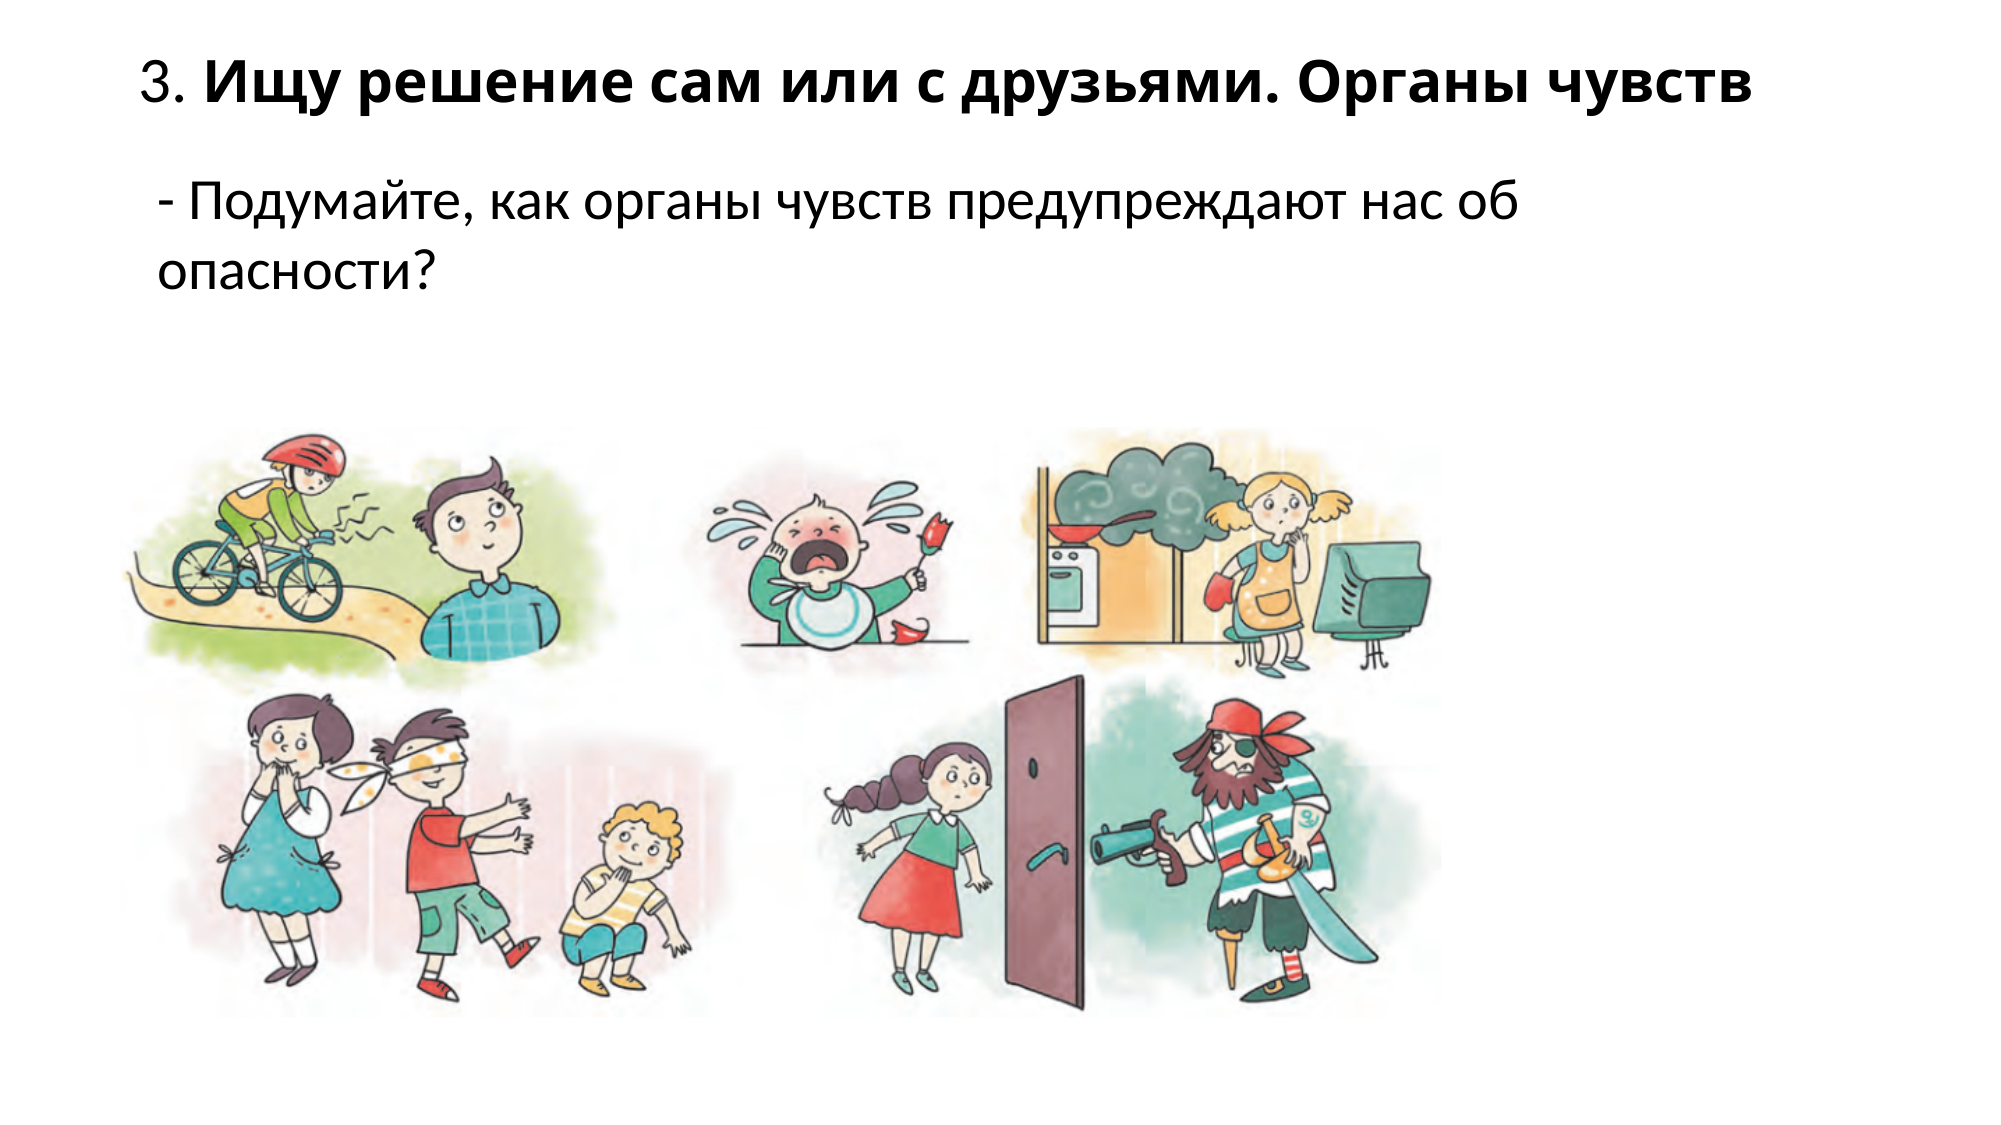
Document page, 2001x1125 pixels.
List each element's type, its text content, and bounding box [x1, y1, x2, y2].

text_box - Подумайте, как органы чувств предупреждают нас об опасности? [142, 153, 1690, 309]
picture [92, 401, 1479, 1041]
title 3. Ищу решение сам или с друзьями. Органы чувств [123, 38, 1849, 125]
